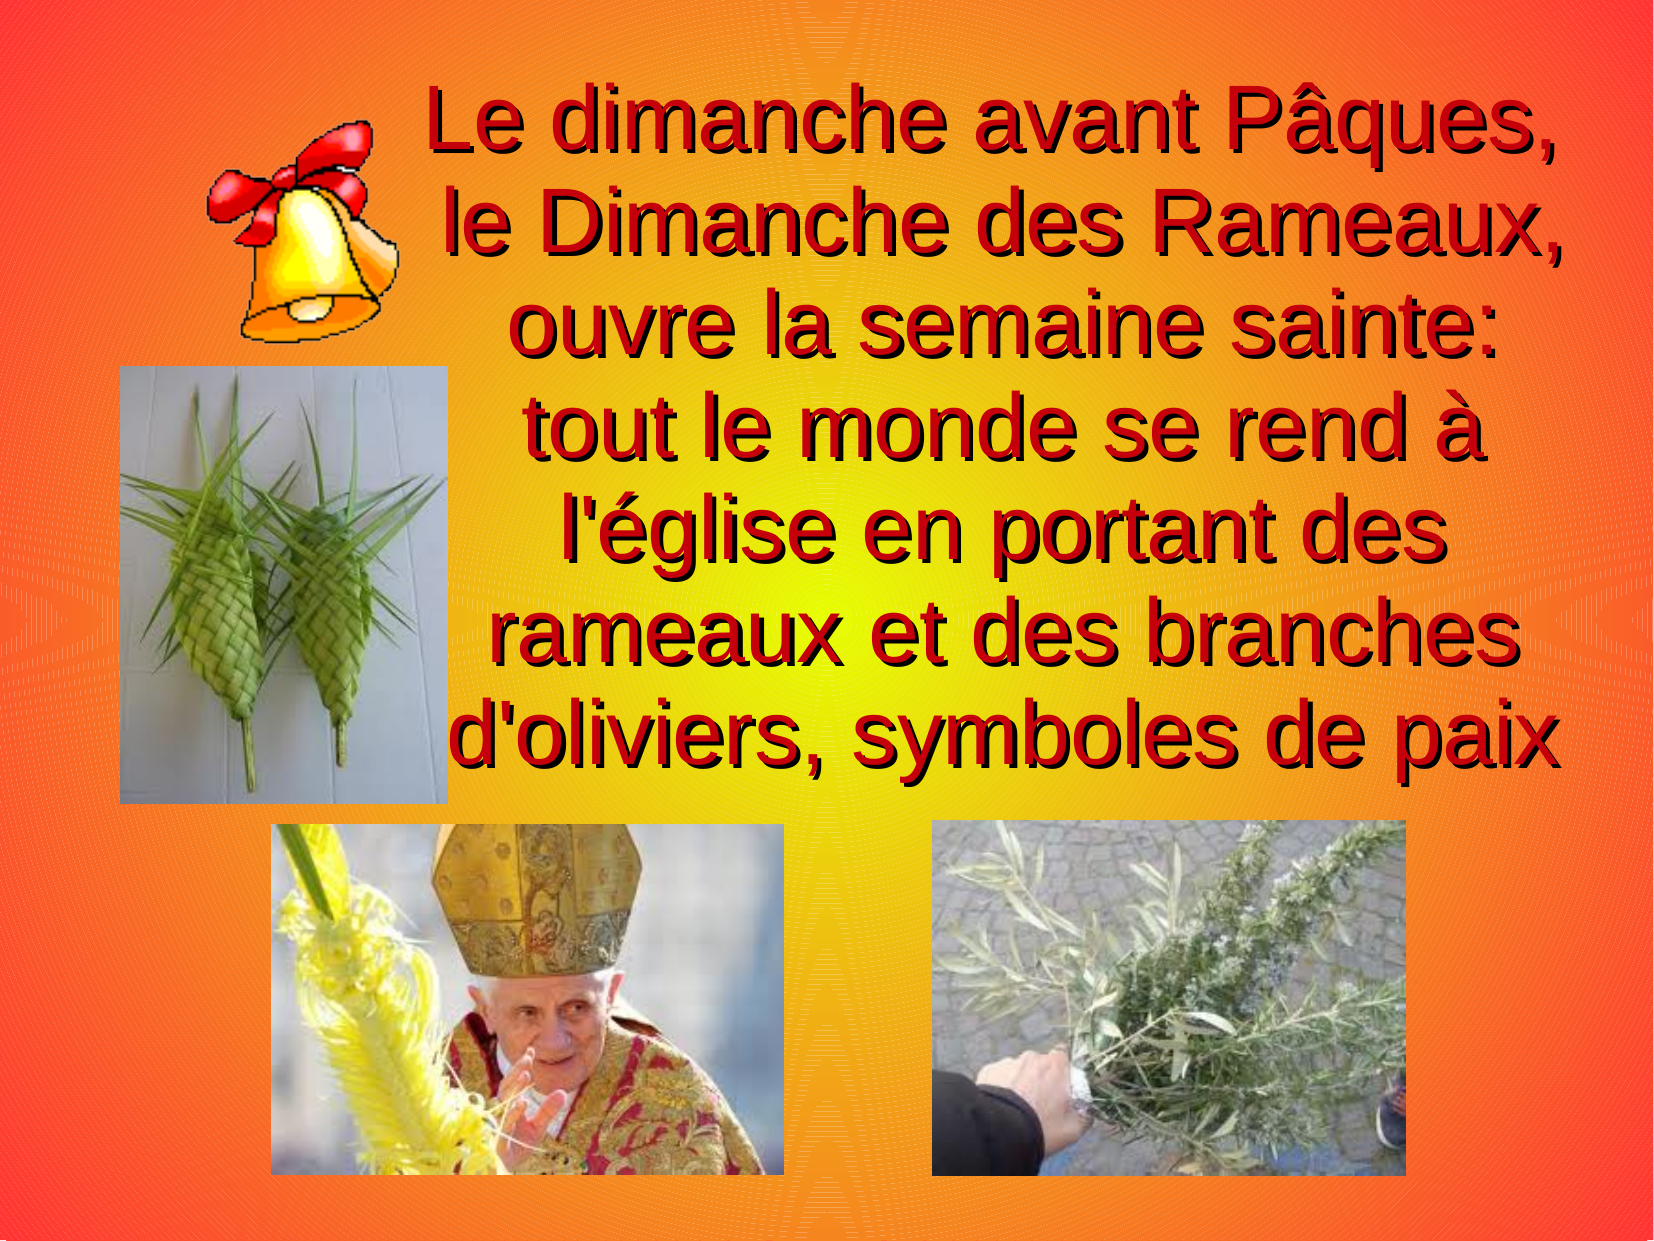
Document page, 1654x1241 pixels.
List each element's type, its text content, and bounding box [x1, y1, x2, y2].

picture [271, 824, 784, 1175]
picture [120, 366, 448, 804]
subtitle Le dimanche avant Pâques, le Dimanche des Rameaux, ouvre la semaine sainte: tout le monde se rend à l'église en portant des rameaux et des branches d'oliviers, symboles de paix [413, 53, 1595, 798]
picture [932, 820, 1406, 1176]
picture [121, 118, 403, 355]
